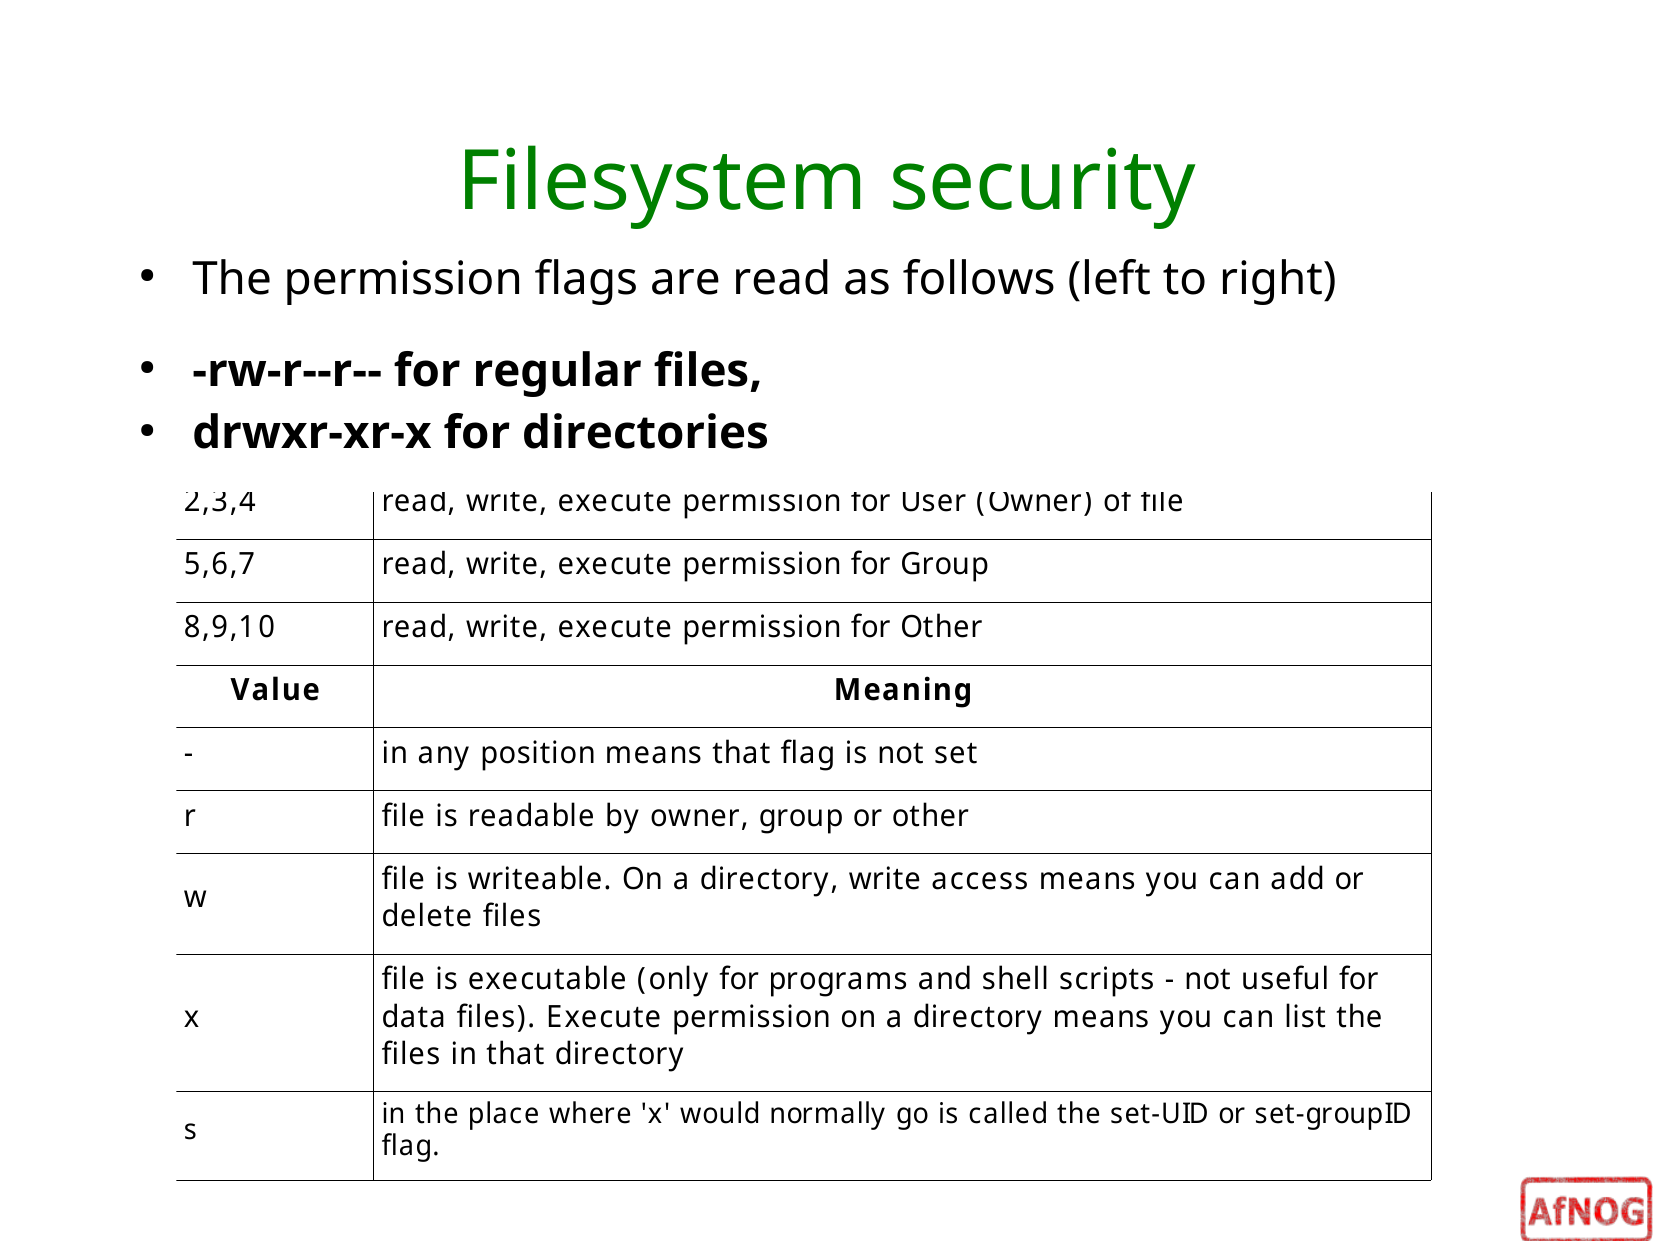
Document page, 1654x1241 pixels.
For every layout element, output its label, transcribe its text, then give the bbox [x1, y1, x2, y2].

chart [176, 492, 1460, 1208]
picture [1519, 1175, 1654, 1241]
list The permission flags are read as follows (left to right) -rw-r--r-- for regular files, drwxr-xr-x for directories [121, 245, 1533, 435]
title Filesystem security [121, 73, 1533, 245]
